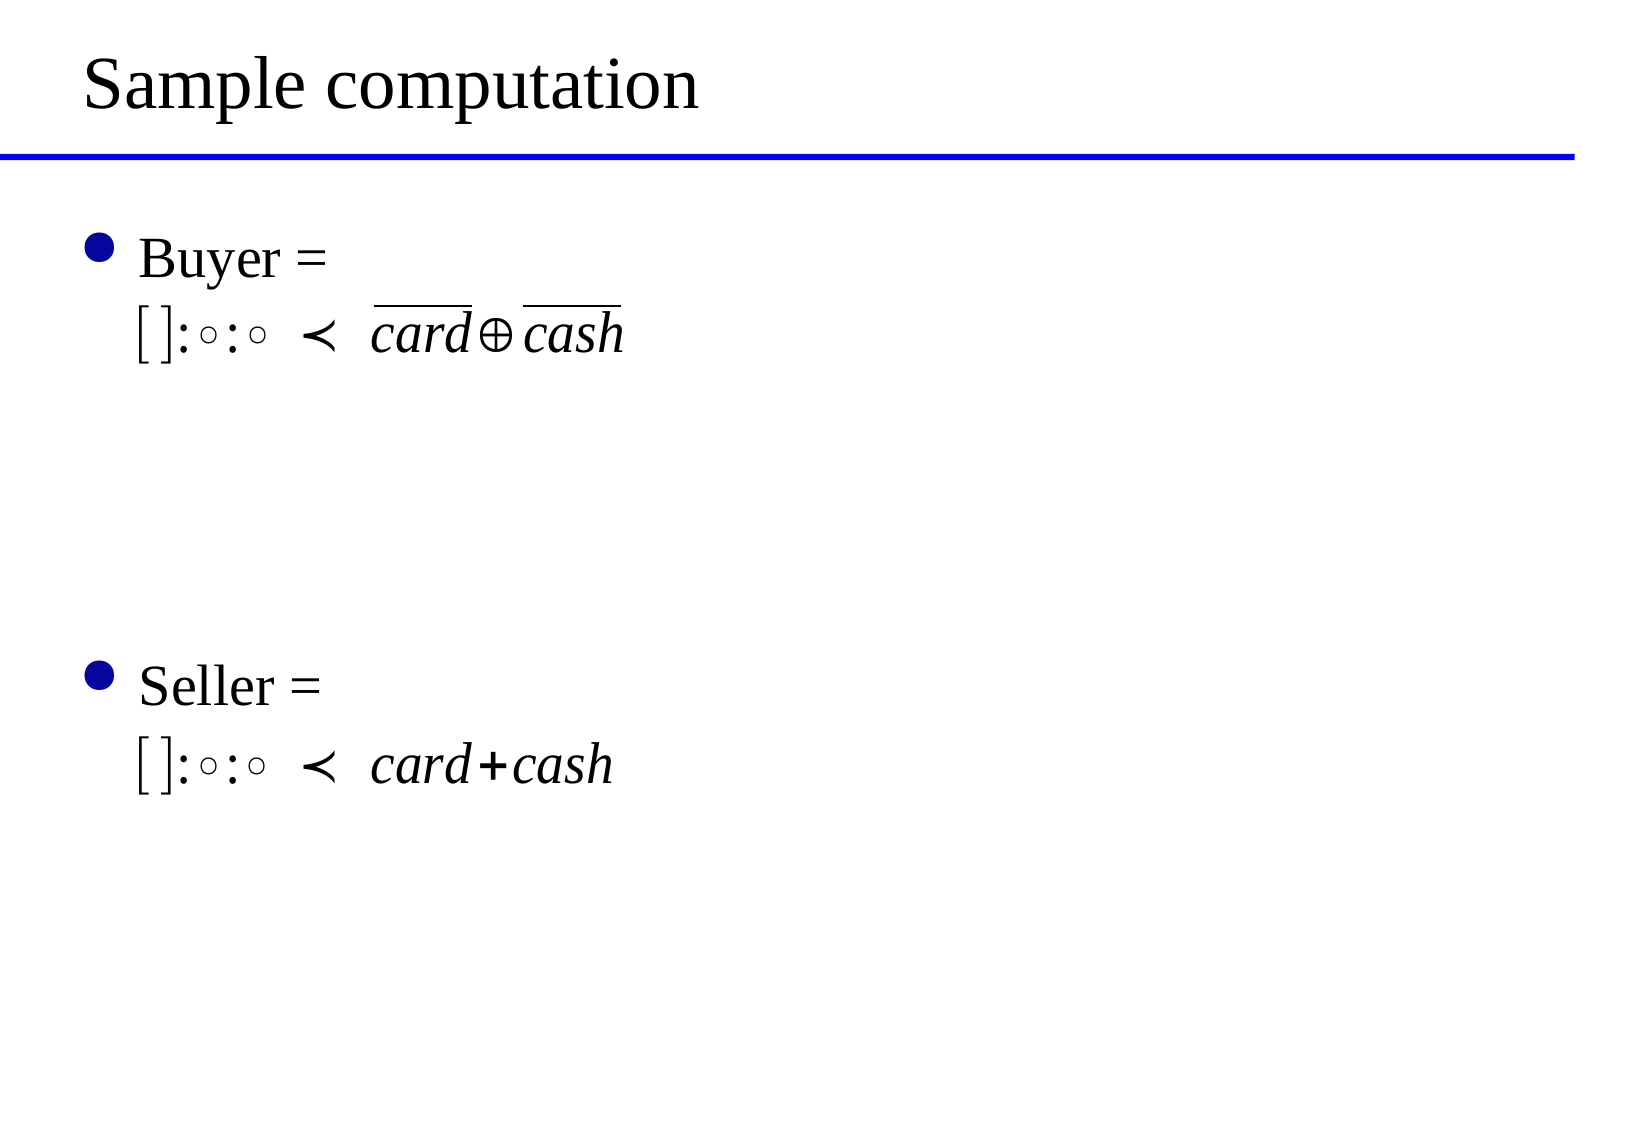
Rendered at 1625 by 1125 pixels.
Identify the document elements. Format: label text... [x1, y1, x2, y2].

chart [121, 301, 639, 368]
chart [121, 732, 629, 800]
text_box Buyer = Seller = [67, 198, 1583, 1061]
text_box Sample computation [67, 27, 1544, 131]
